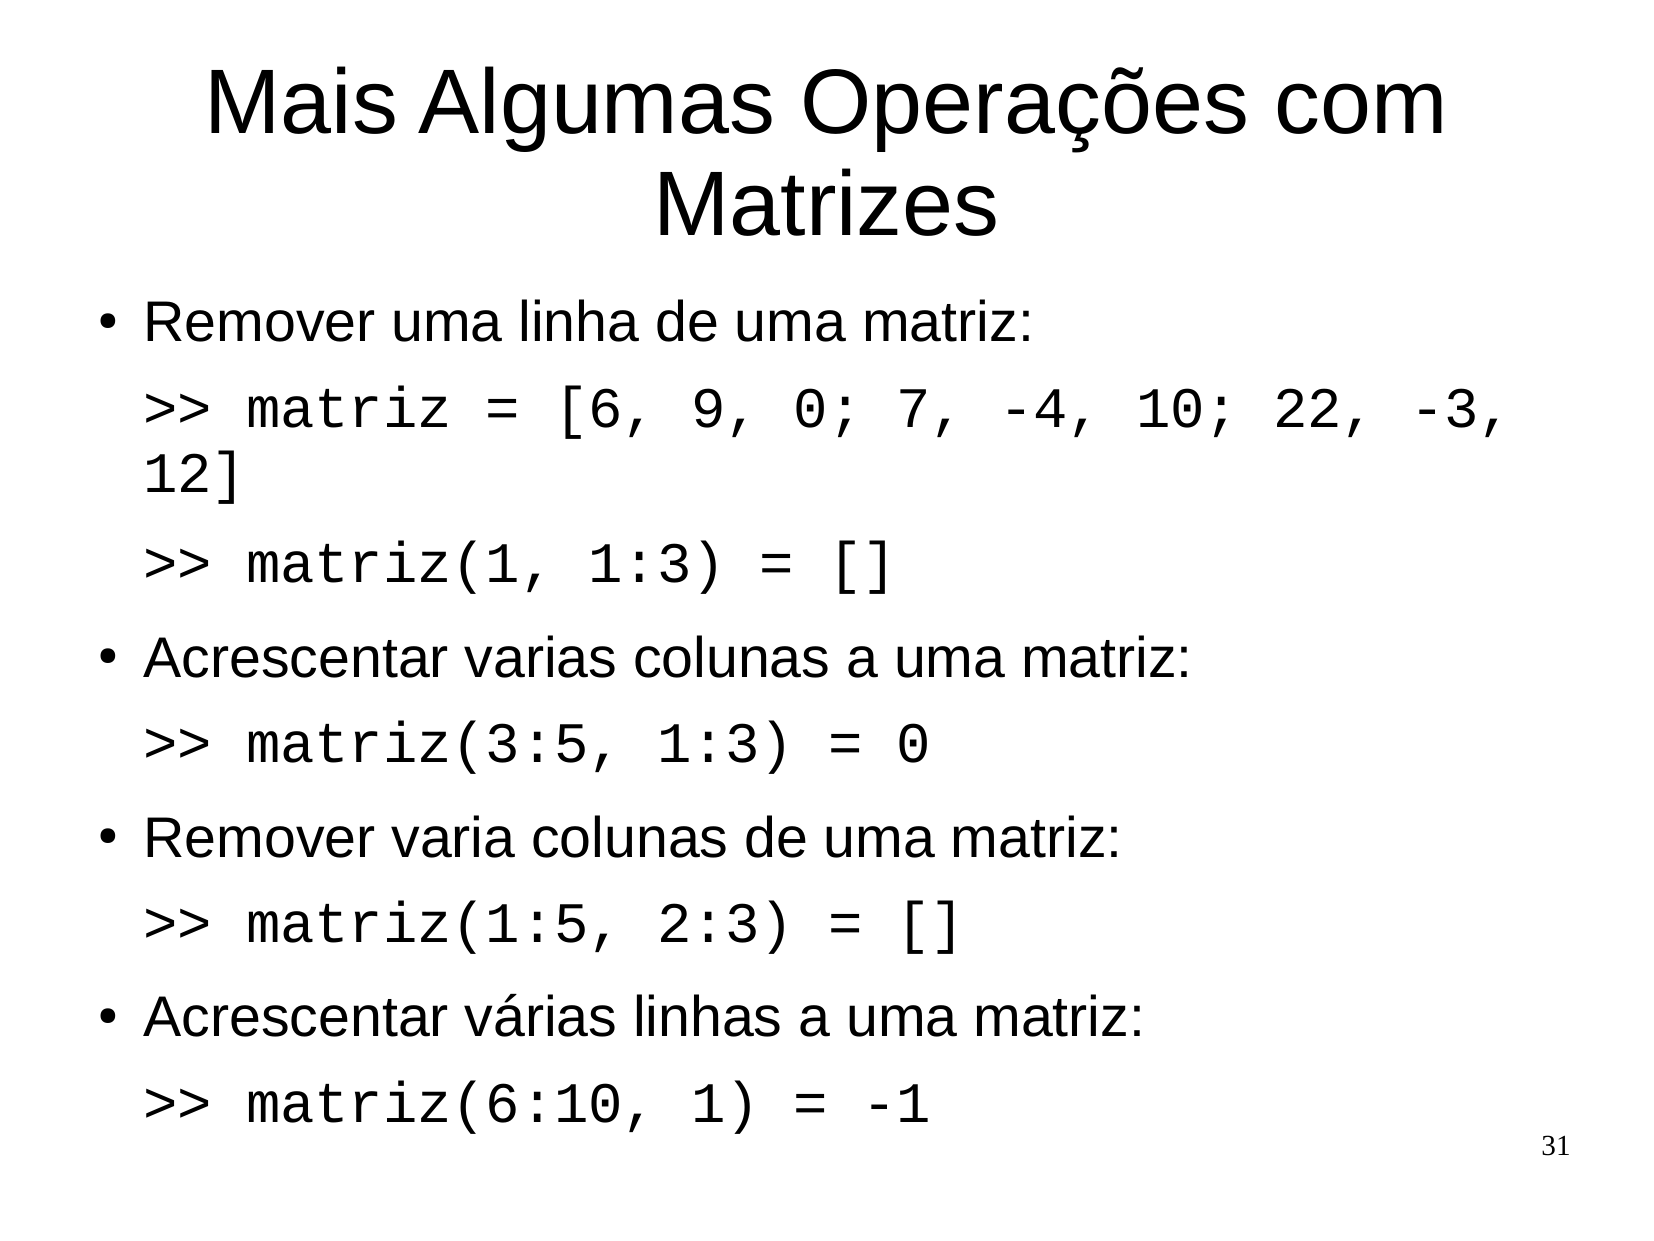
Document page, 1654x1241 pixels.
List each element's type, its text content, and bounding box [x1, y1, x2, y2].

list Remover uma linha de uma matriz: >> matriz = [6, 9, 0; 7, -4, 10; 22, -3, 12] >> matriz(1, 1:3) = [] Acrescentar varias colunas a uma matriz: >> matriz(3:5, 1:3) = 0 Remover varia colunas de uma matriz: >> matriz(1:5, 2:3) = [] Acrescentar várias linhas a uma matriz: >> matriz(6:10, 1) = -1 [82, 290, 1571, 1146]
title Mais Algumas Operações com Matrizes [82, 49, 1571, 257]
